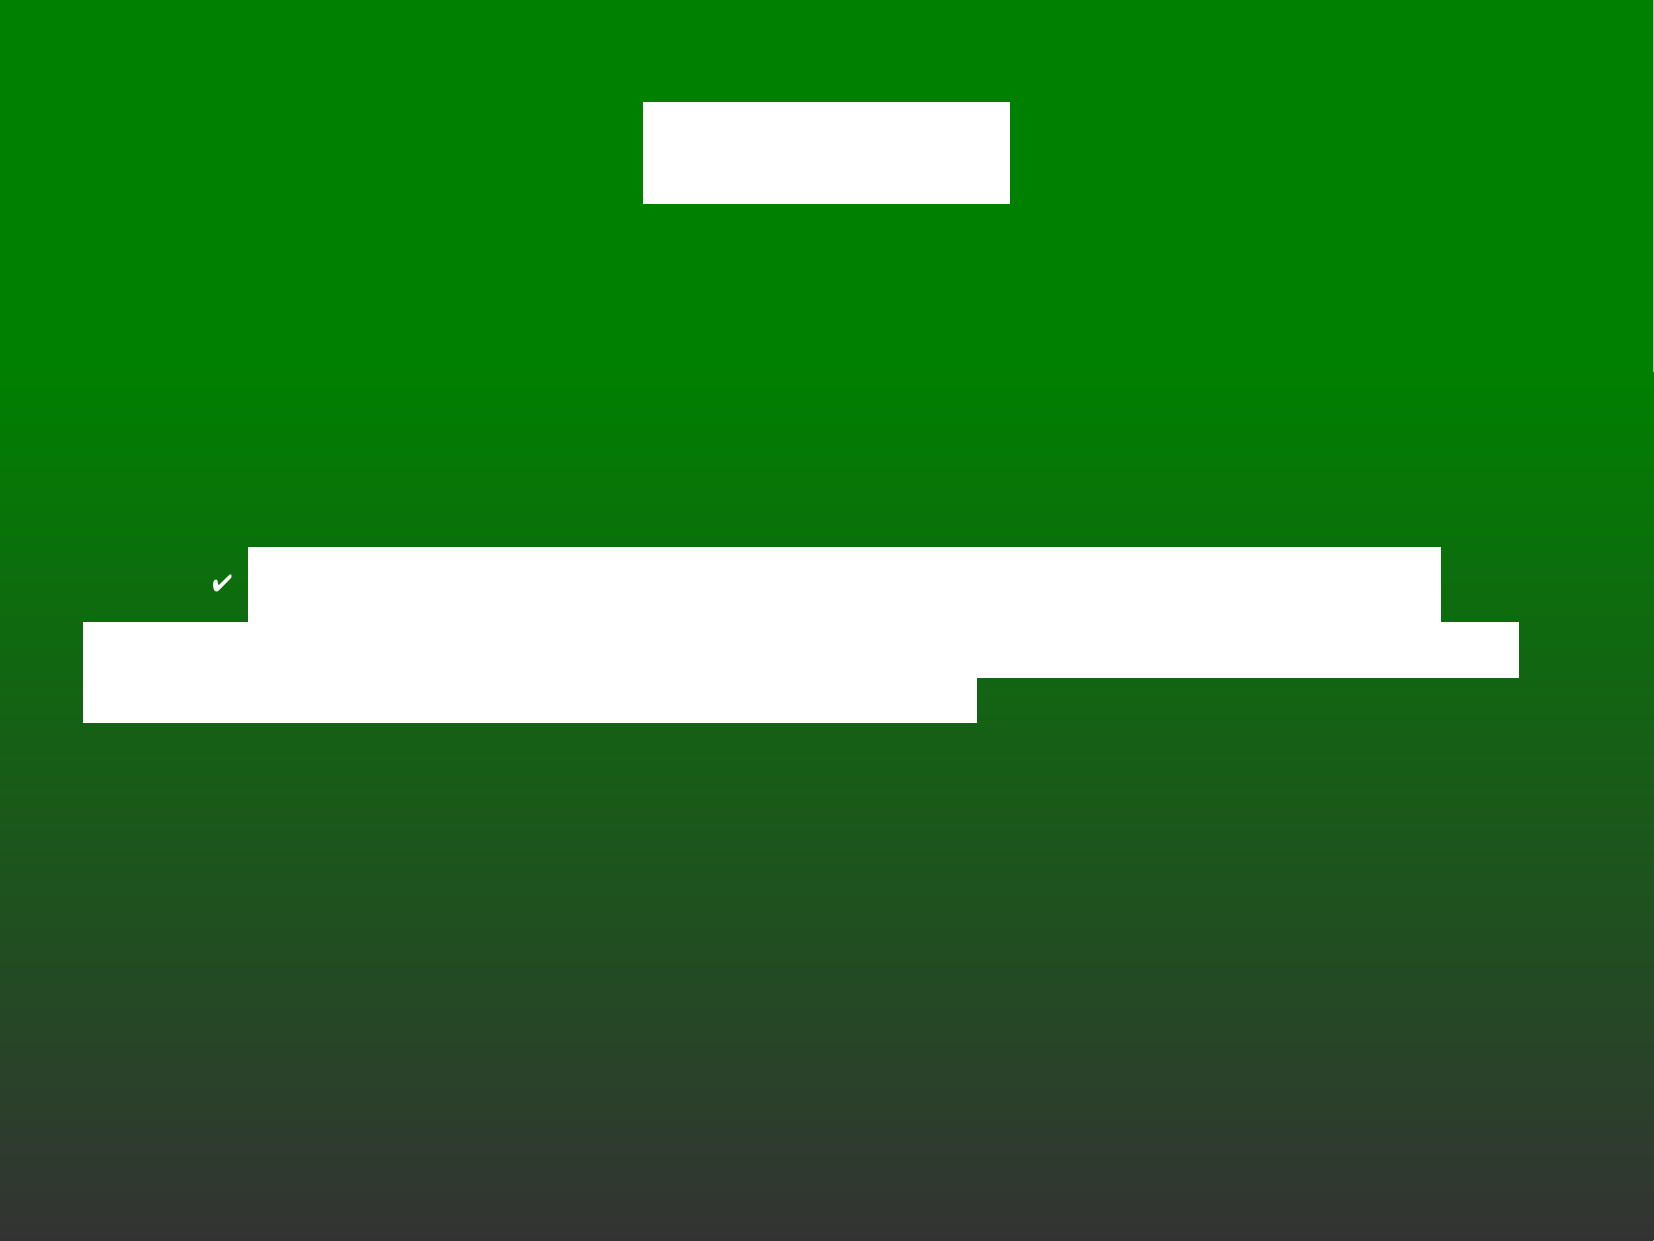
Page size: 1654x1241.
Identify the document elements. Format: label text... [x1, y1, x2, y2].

title Ilustracje [82, 49, 1571, 257]
subtitle https://en.wikipedia.org/wiki/TIA/EIA-568 http://www.molexpn.com.pl/media/docs/prowadzenie-kabli-824e4629-e538-44dc-ad3e-2b786b9ca7d6.pdf [82, 290, 1571, 1010]
